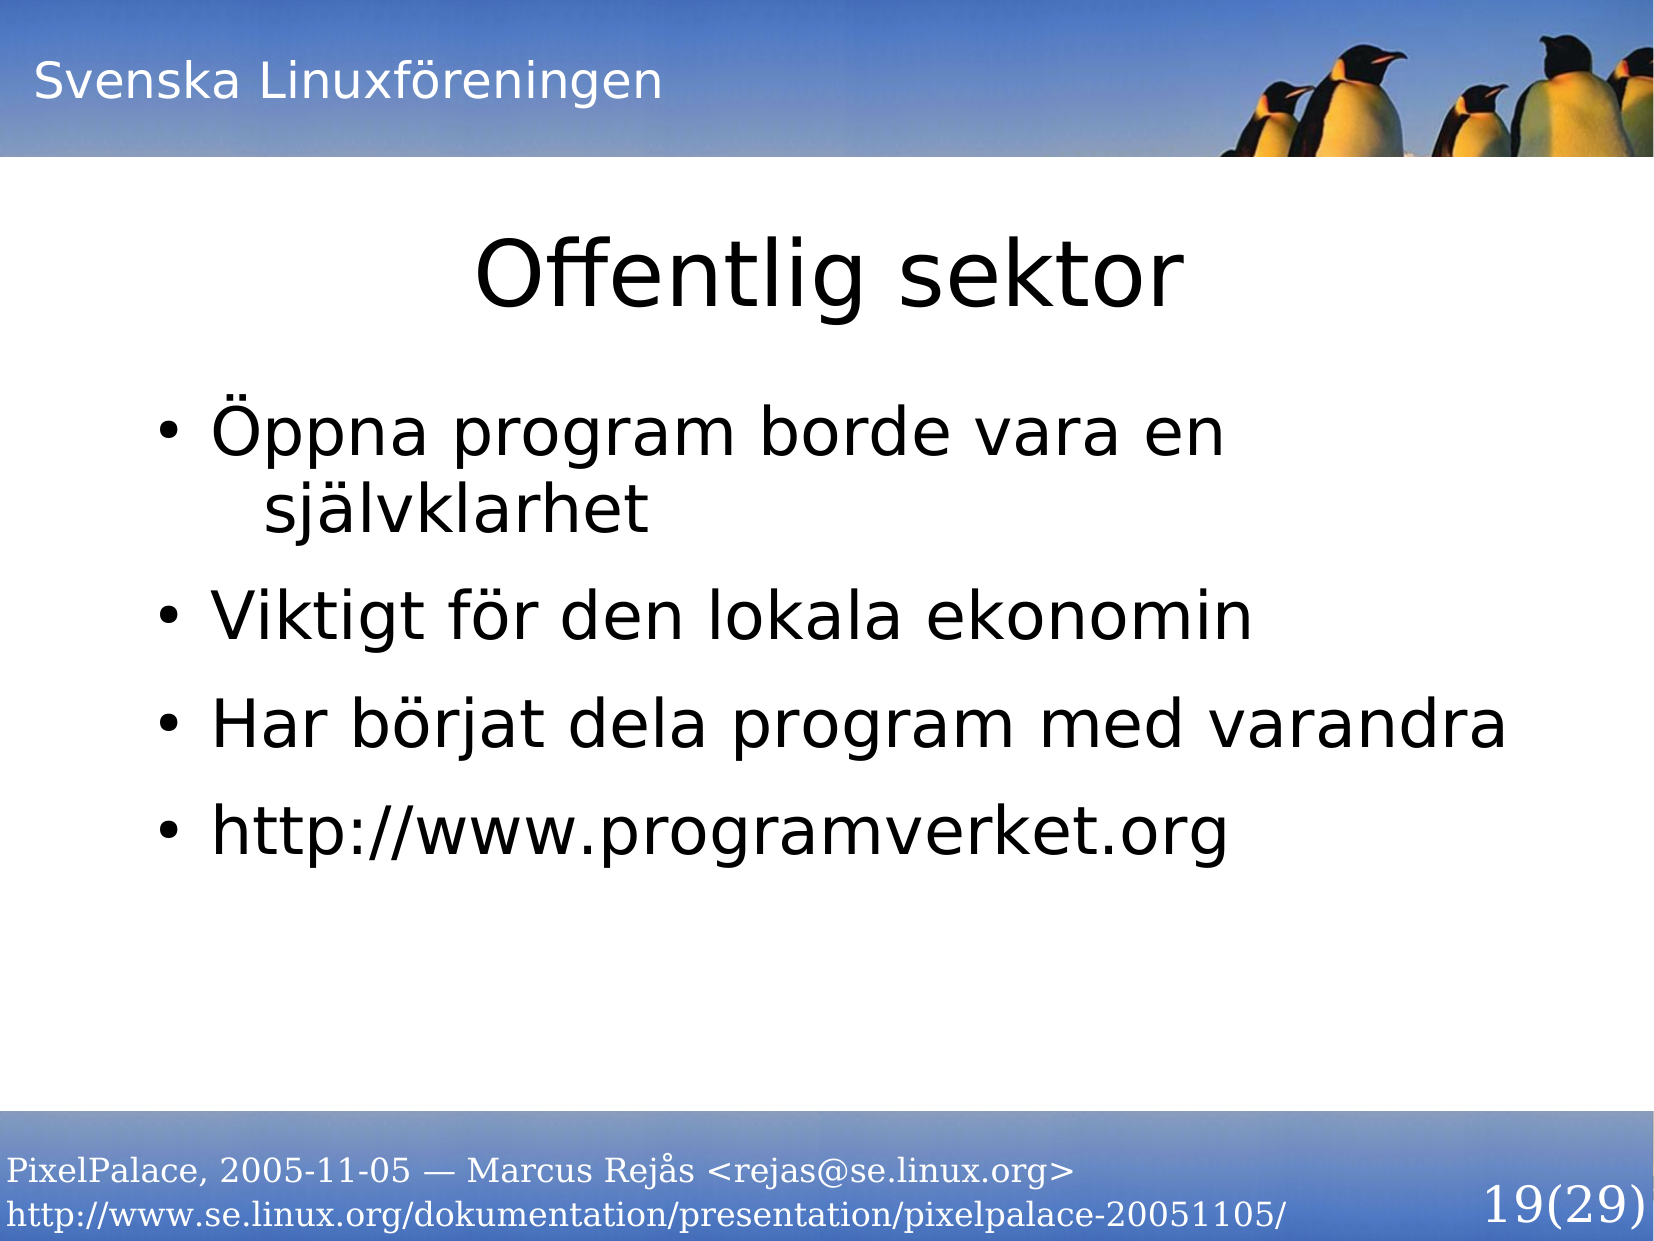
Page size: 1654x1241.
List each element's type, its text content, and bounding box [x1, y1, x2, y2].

picture [0, 0, 1654, 157]
picture [0, 1111, 1654, 1241]
list Öppna program borde vara en självklarhet Viktigt för den lokala ekonomin Har börjat dela program med varandra http://www.programverket.org [121, 392, 1534, 1092]
title Offentlig sektor [123, 160, 1537, 389]
